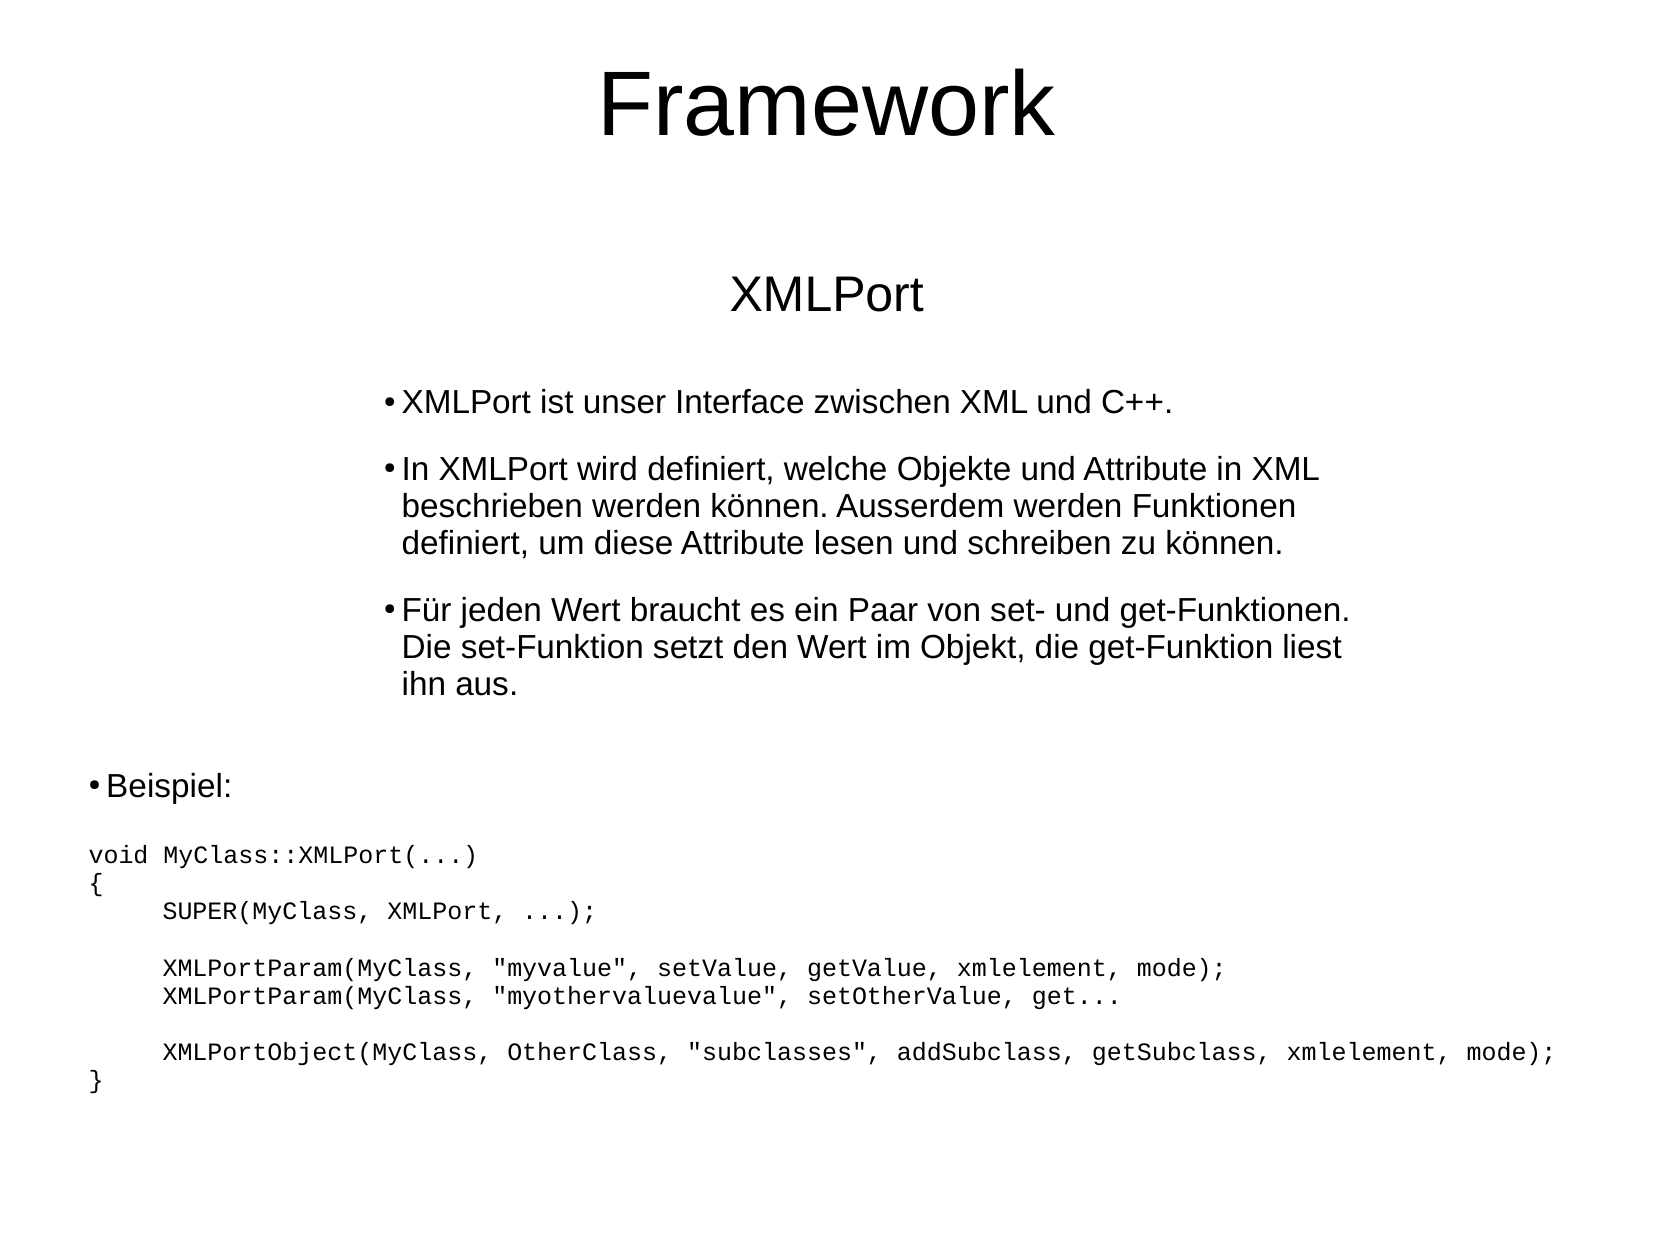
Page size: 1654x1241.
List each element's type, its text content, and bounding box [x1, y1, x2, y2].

title Framework [82, 0, 1571, 208]
text_box XMLPort [82, 265, 1571, 325]
subtitle XMLPort ist unser Interface zwischen XML und C++. In XMLPort wird definiert, welche Objekte und Attribute in XML beschrieben werden können. Ausserdem werden Funktionen definiert, um diese Attribute lesen und schreiben zu können. Für jeden Wert braucht es ein Paar von set- und get-Funktionen. Die set-Funktion setzt den Wert im Objekt, die get-Funktion liest ihn aus. [383, 383, 1388, 703]
text_box Beispiel: void MyClass::XMLPort(...) { SUPER(MyClass, XMLPort, ...); XMLPortParam(MyClass, "myvalue", setValue, getValue, xmlelement, mode); XMLPortParam(MyClass, "myothervaluevalue", setOtherValue, get... XMLPortObject(MyClass, OtherClass, "subclasses", addSubclass, getSubclass, xmlelement, mode); } [88, 767, 1625, 1155]
